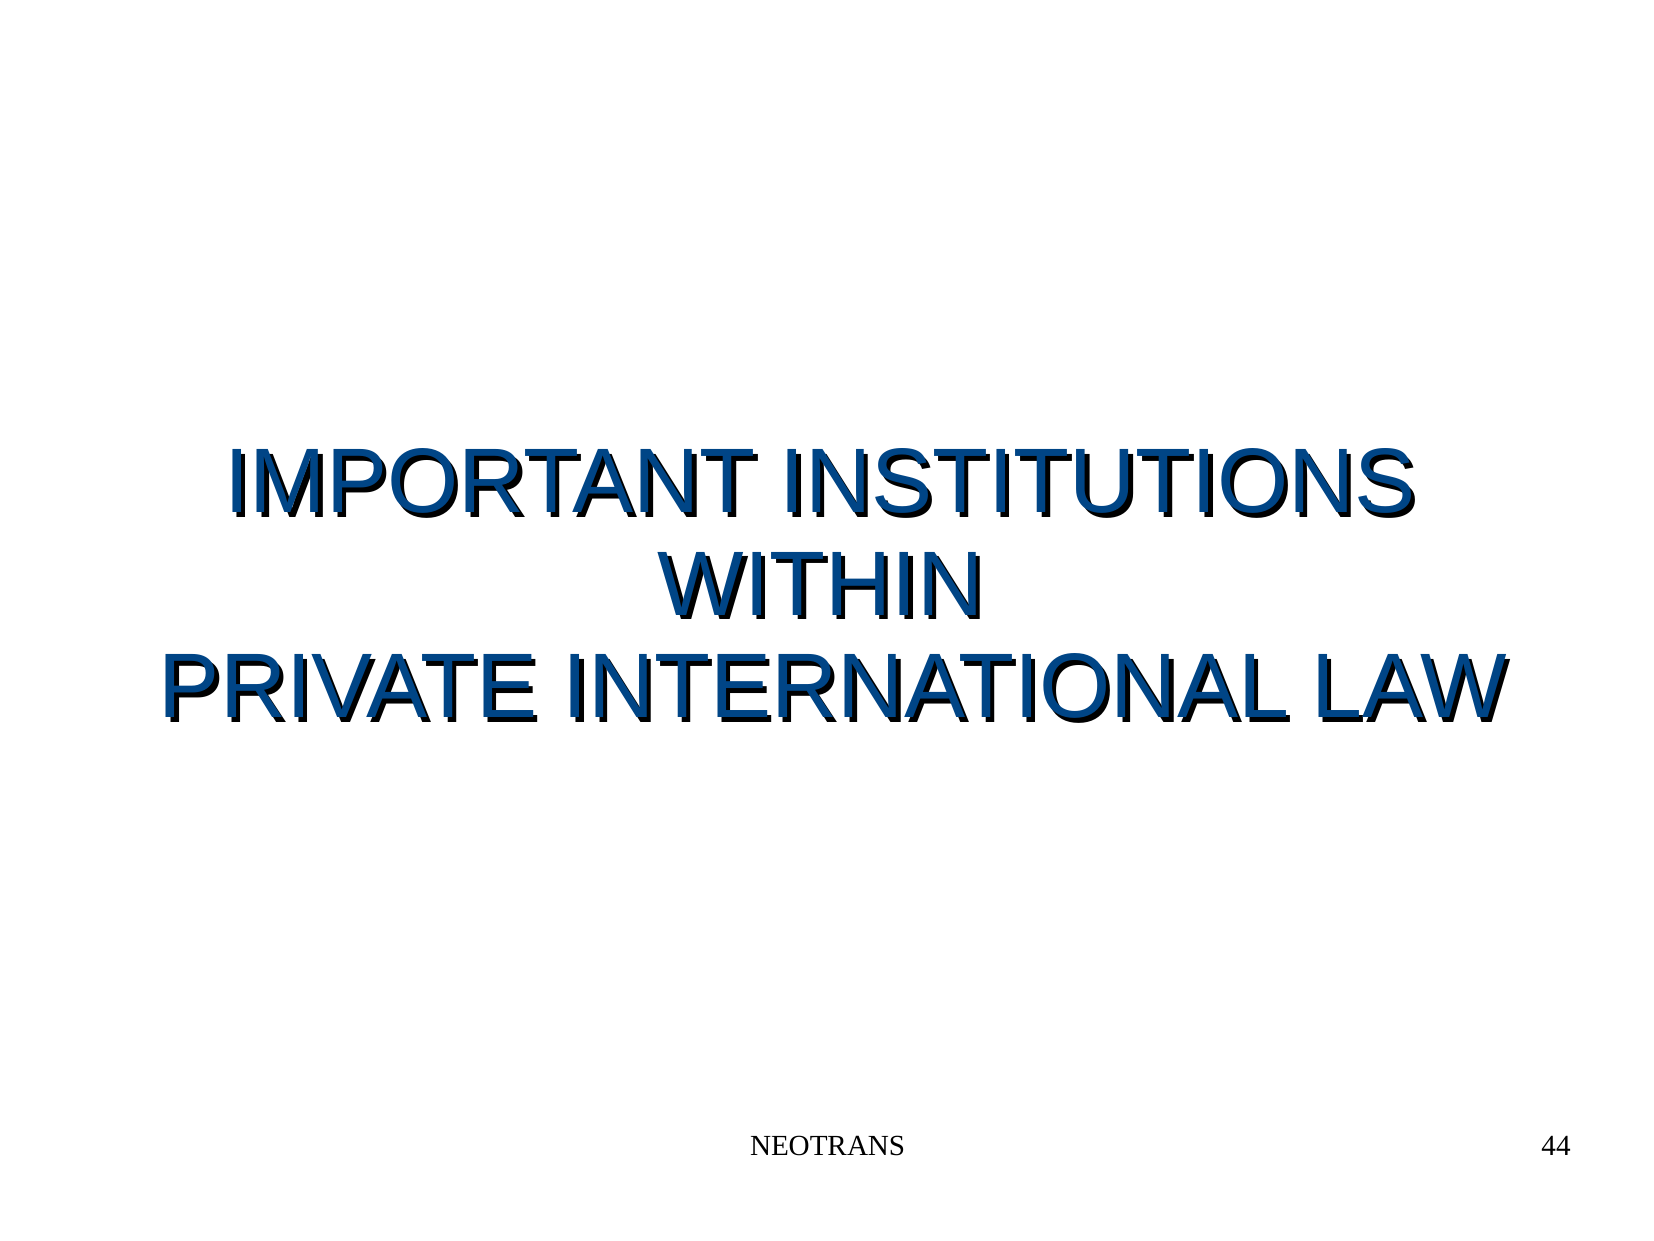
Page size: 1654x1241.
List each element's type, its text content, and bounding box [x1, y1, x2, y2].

subtitle IMPORTANT INSTITUTIONS WITHIN PRIVATE INTERNATIONAL LAW [76, 58, 1565, 1109]
